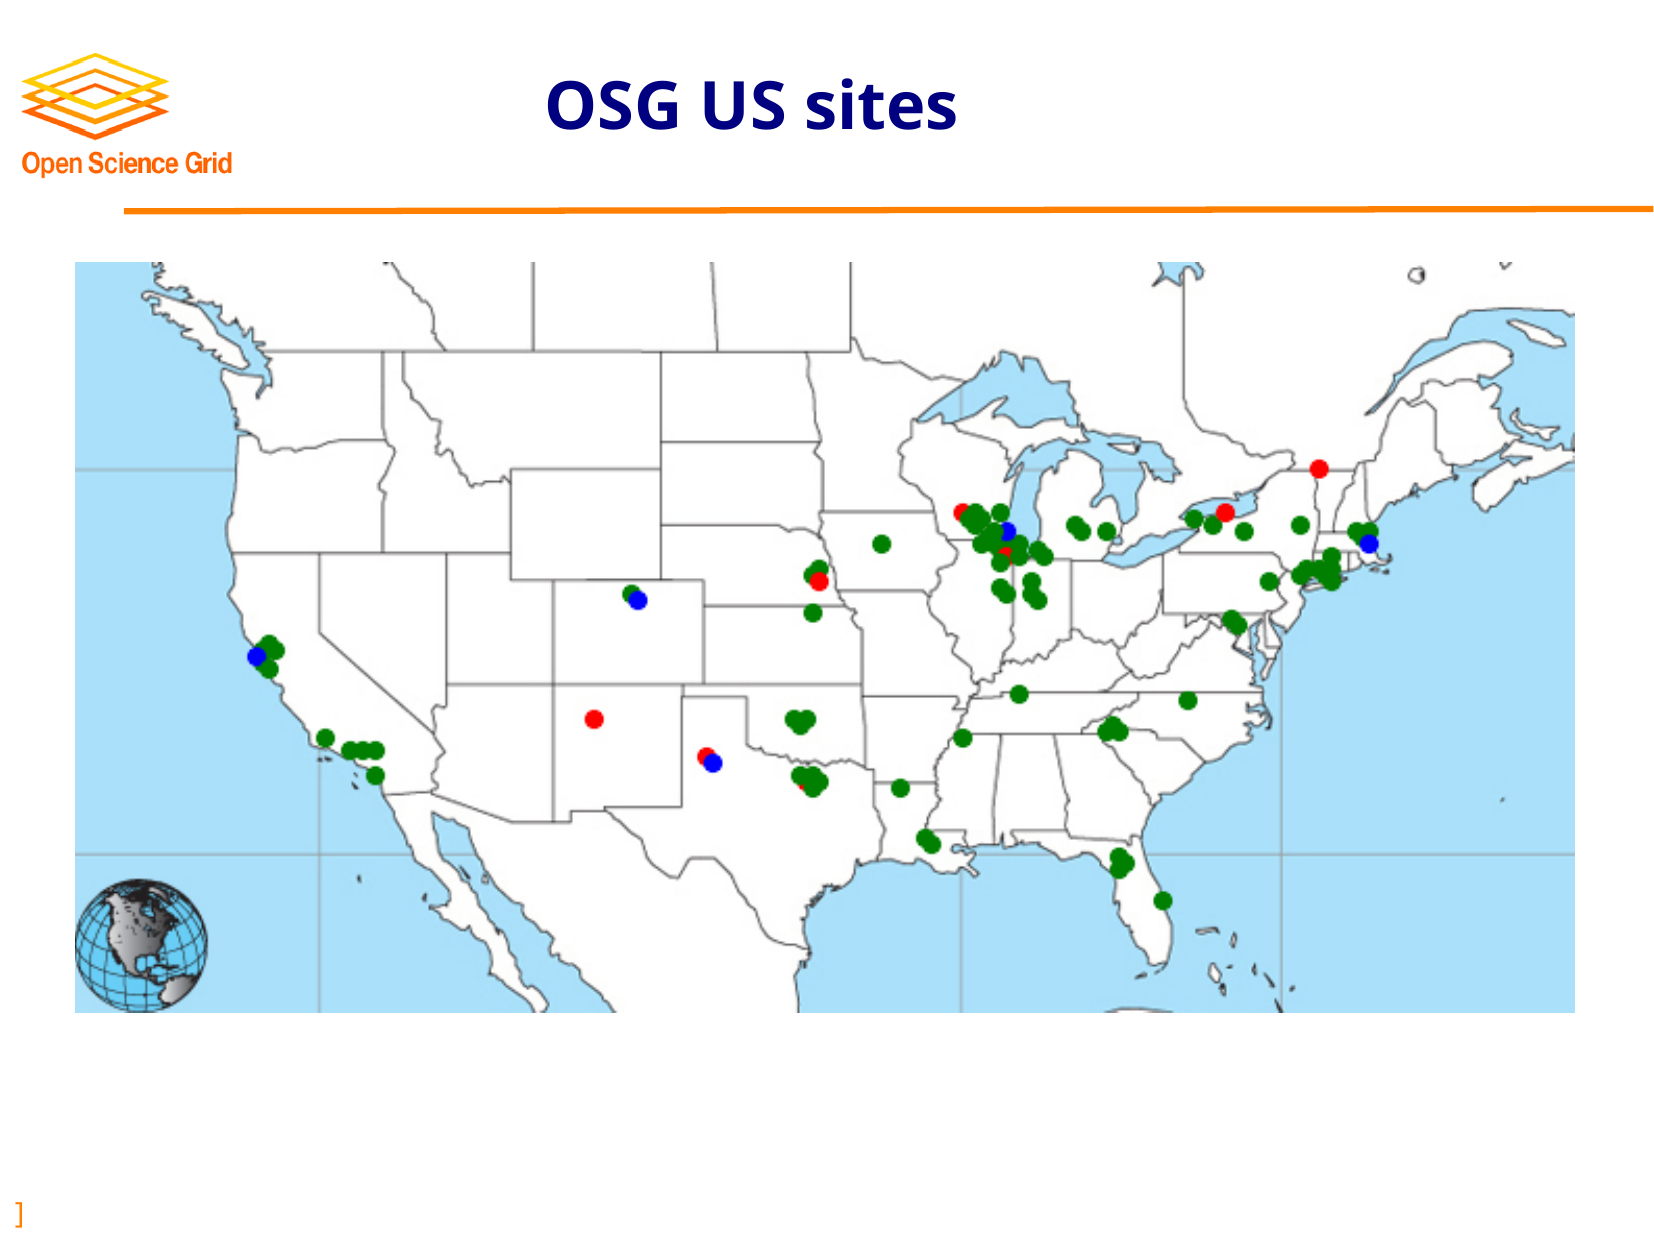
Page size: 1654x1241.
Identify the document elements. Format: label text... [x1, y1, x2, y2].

picture [0, 29, 123, 198]
picture [75, 262, 1575, 1013]
title OSG US sites [123, 0, 1381, 207]
